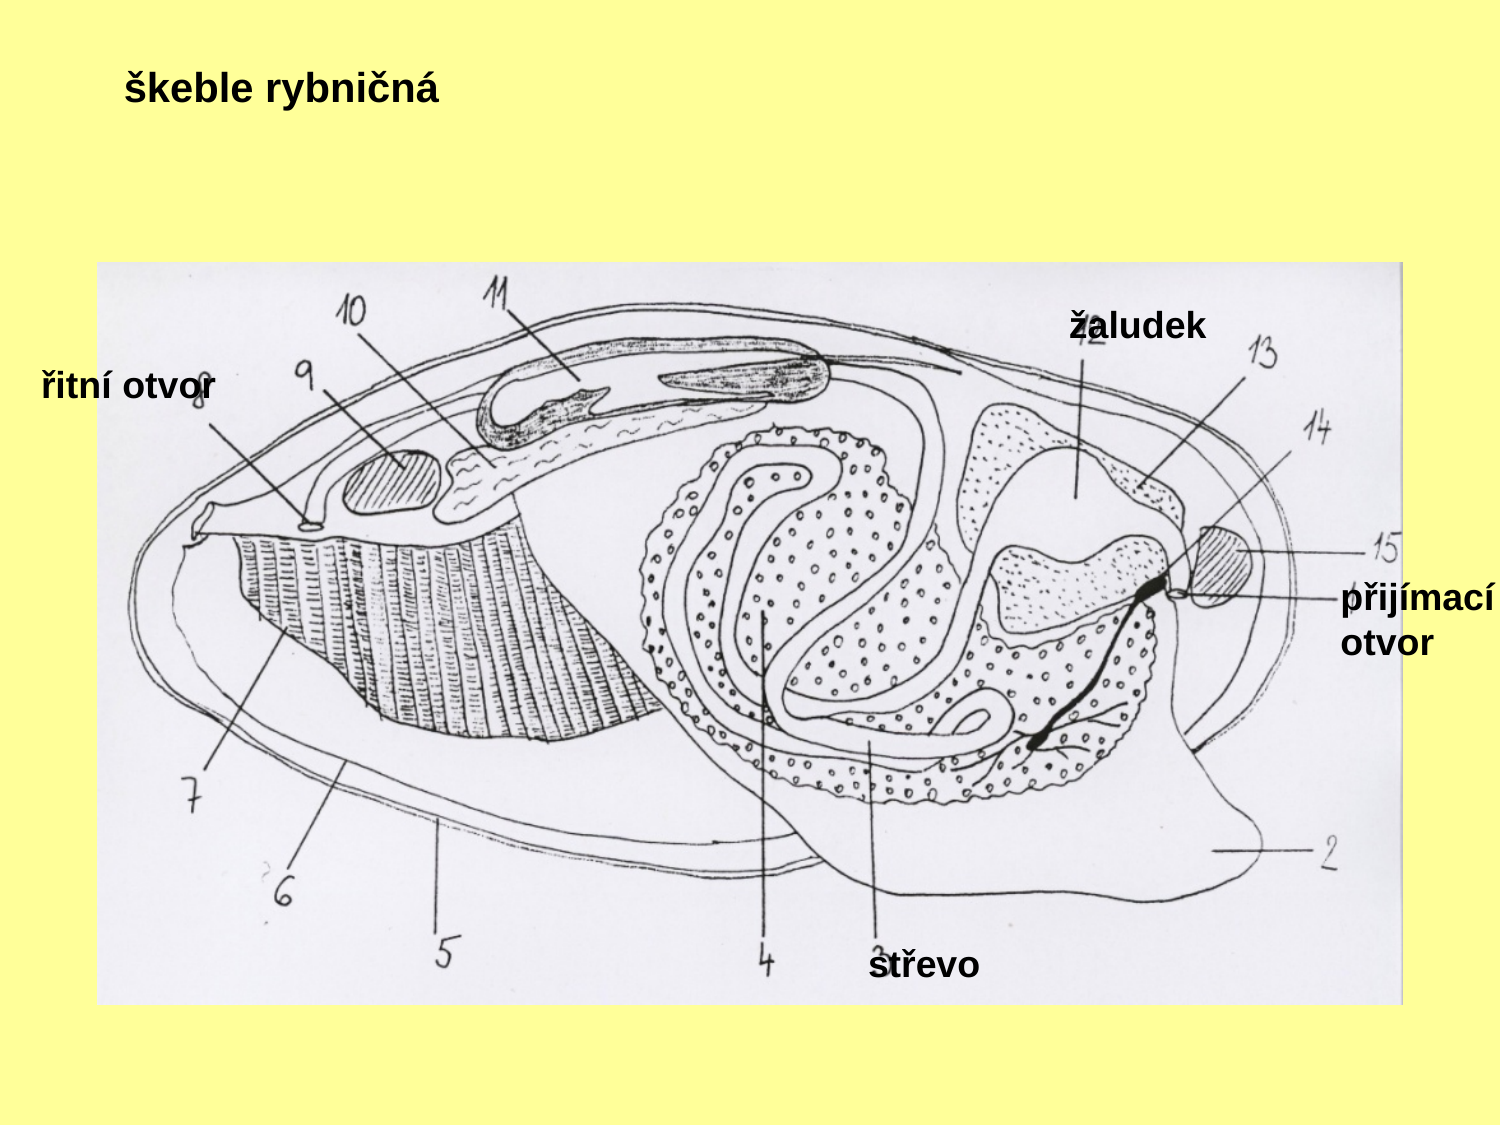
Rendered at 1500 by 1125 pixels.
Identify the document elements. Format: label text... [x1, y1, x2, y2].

picture [97, 262, 1403, 1005]
text_box škeble rybničná [108, 53, 454, 119]
text_box žaludek [1053, 294, 1222, 355]
text_box řitní otvor [26, 353, 232, 414]
text_box střevo [853, 932, 996, 993]
text_box přijímací otvor [1325, 565, 1500, 671]
